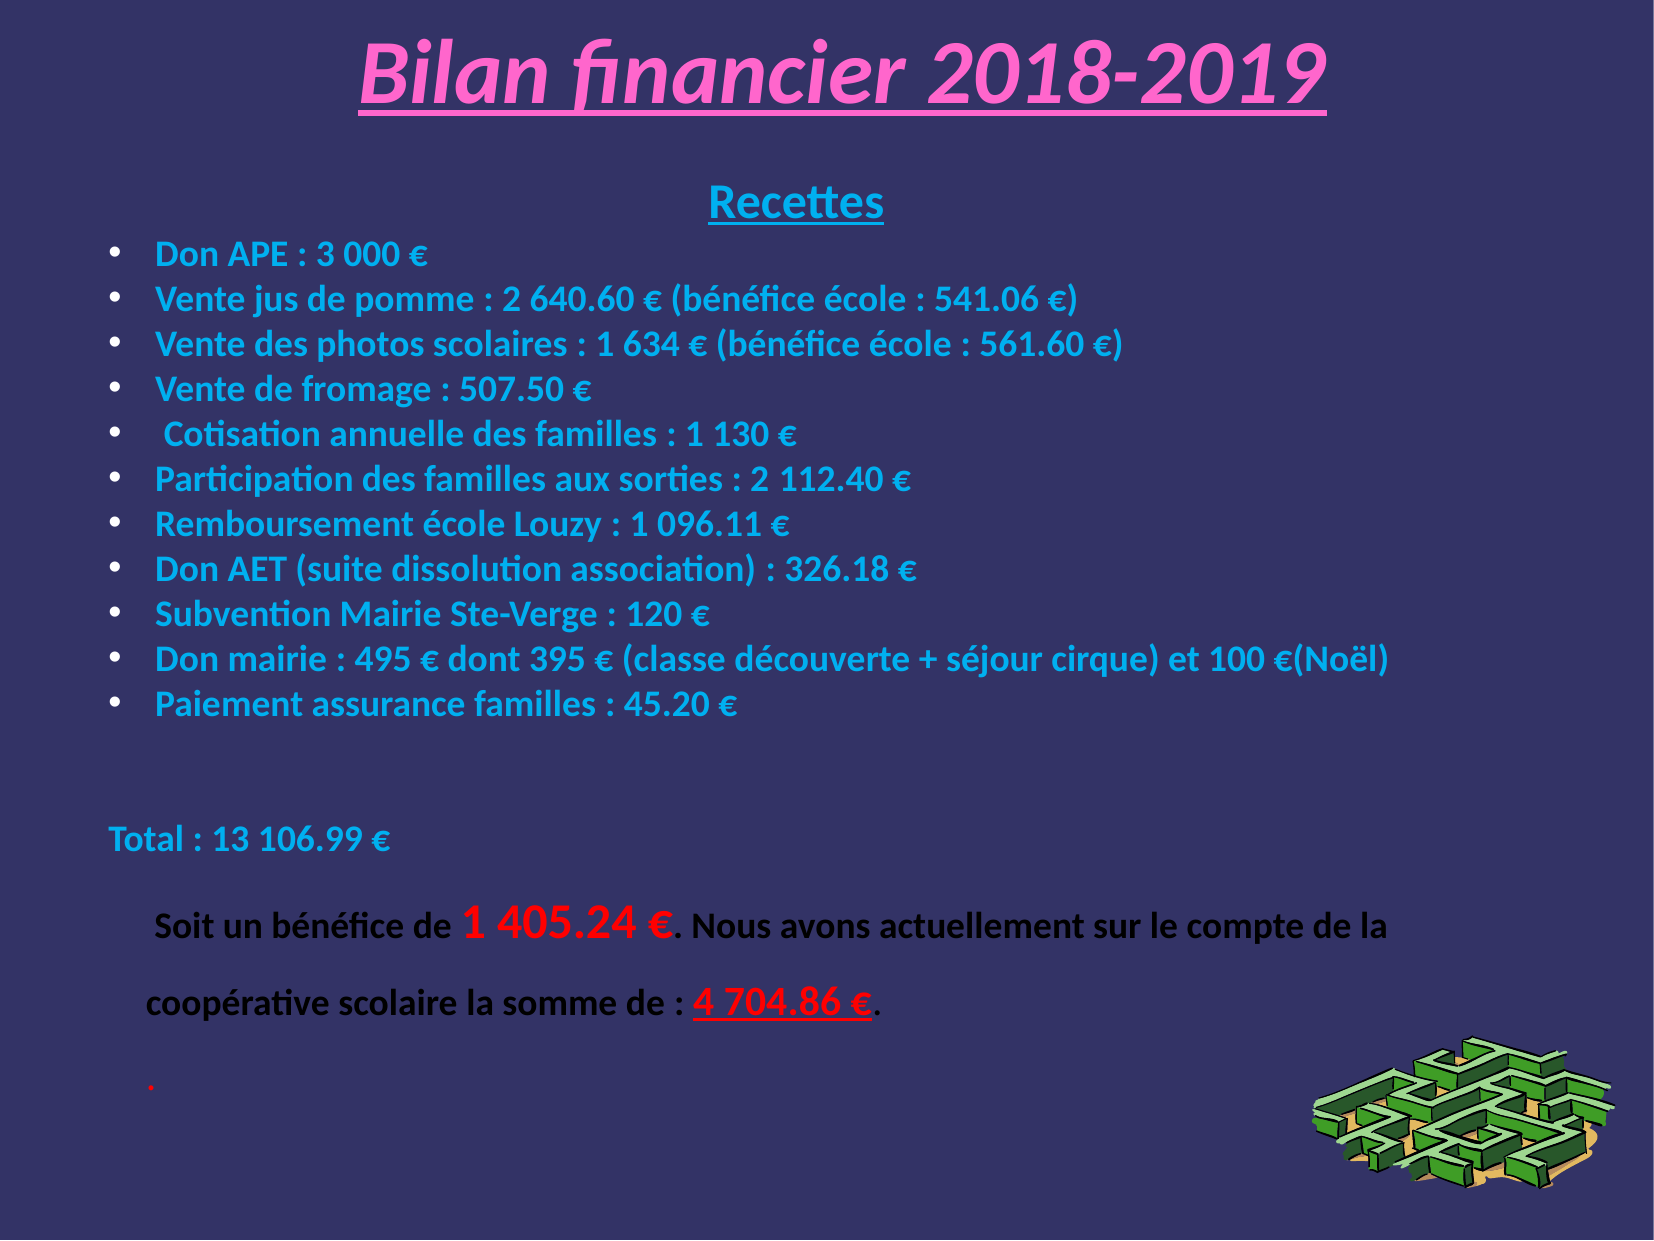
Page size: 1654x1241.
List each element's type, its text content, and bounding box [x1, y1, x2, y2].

text_box Bilan financier 2018-2019 [343, 5, 1342, 130]
text_box Recettes Don APE : 3 000 € Vente jus de pomme : 2 640.60 € (bénéfice école : 541.06 €) Vente des photos scolaires : 1 634 € (bénéfice école : 561.60 €) Vente de fromage : 507.50 € Cotisation annuelle des familles : 1 130 € Participation des familles aux sorties : 2 112.40 € Remboursement école Louzy : 1 096.11 € Don AET (suite dissolution association) : 326.18 € Subvention Mairie Ste-Verge : 120 € Don mairie : 495 € dont 395 € (classe découverte + séjour cirque) et 100 €(Noël) Paiement assurance familles : 45.20 € Total : 13 106.99 € Soit un bénéfice de 1 405.24 €. Nous avons actuellement sur le compte de la coopérative scolaire la somme de : 4 704.86 €. . [93, 131, 1552, 1106]
